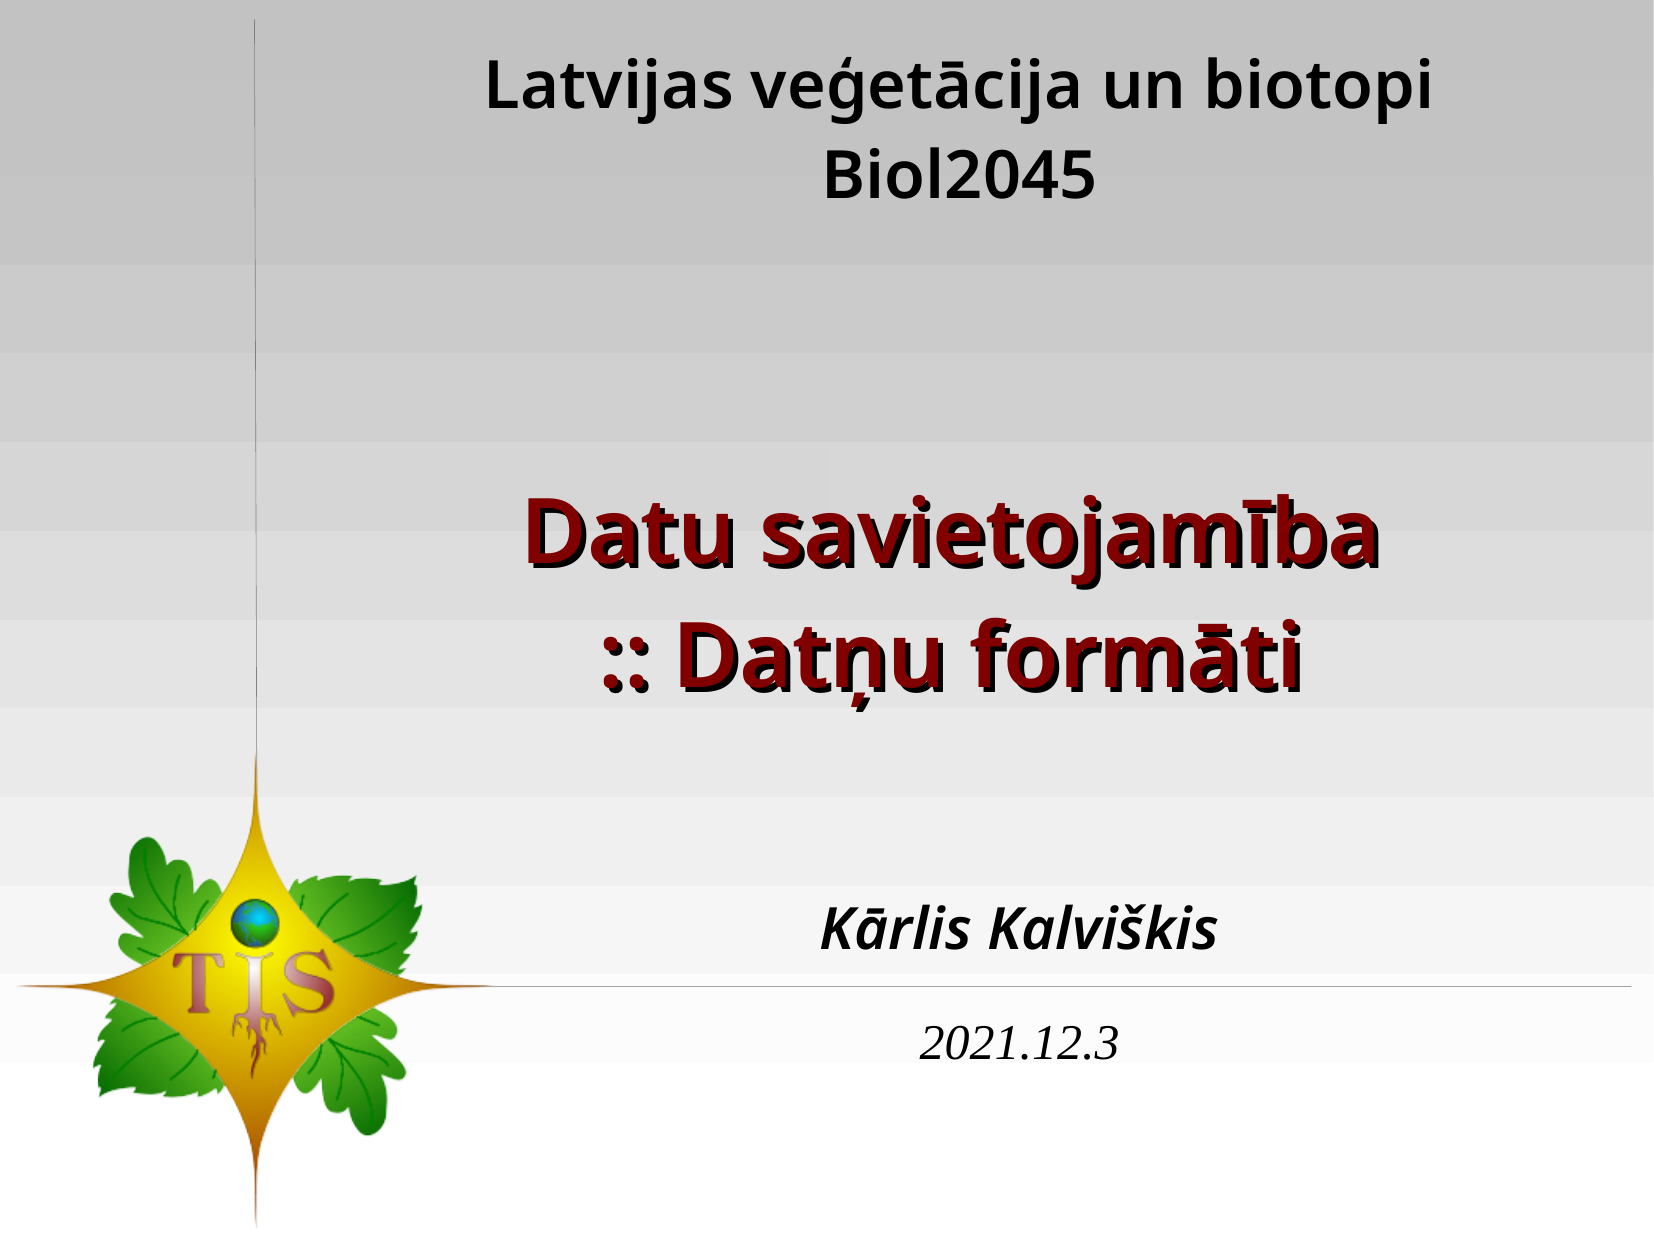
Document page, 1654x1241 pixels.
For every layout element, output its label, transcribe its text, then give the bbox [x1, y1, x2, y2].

title Datu savietojamība :: Datņu formāti [295, 324, 1607, 857]
text_box Kārlis Kalviškis [488, 889, 1552, 974]
picture [0, 0, 1654, 1241]
text_box 2021.12.3 [488, 1007, 1552, 1113]
